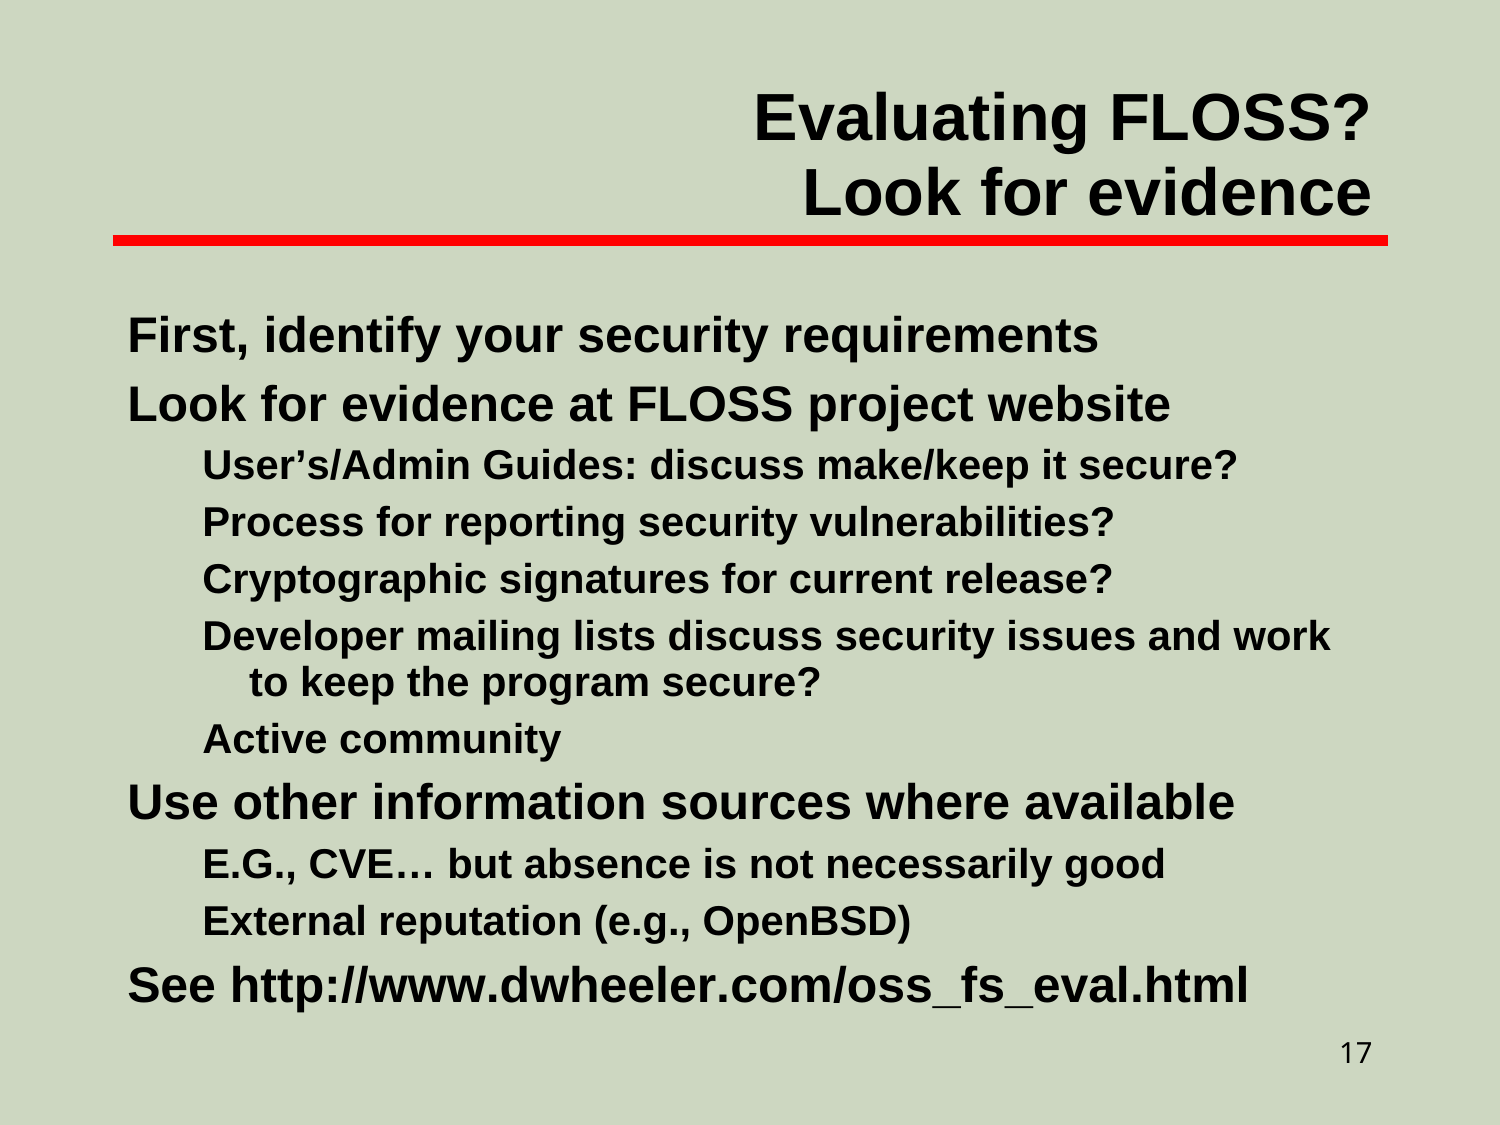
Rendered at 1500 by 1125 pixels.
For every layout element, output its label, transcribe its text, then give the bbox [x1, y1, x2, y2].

list First, identify your security requirements Look for evidence at FLOSS project website User’s/Admin Guides: discuss make/keep it secure? Process for reporting security vulnerabilities? Cryptographic signatures for current release? Developer mailing lists discuss security issues and work to keep the program secure? Active community Use other information sources where available E.G., CVE… but absence is not necessarily good External reputation (e.g., OpenBSD) See http://www.dwheeler.com/oss_fs_eval.html [112, 299, 1388, 1021]
title Evaluating FLOSS? Look for evidence [337, 72, 1388, 238]
